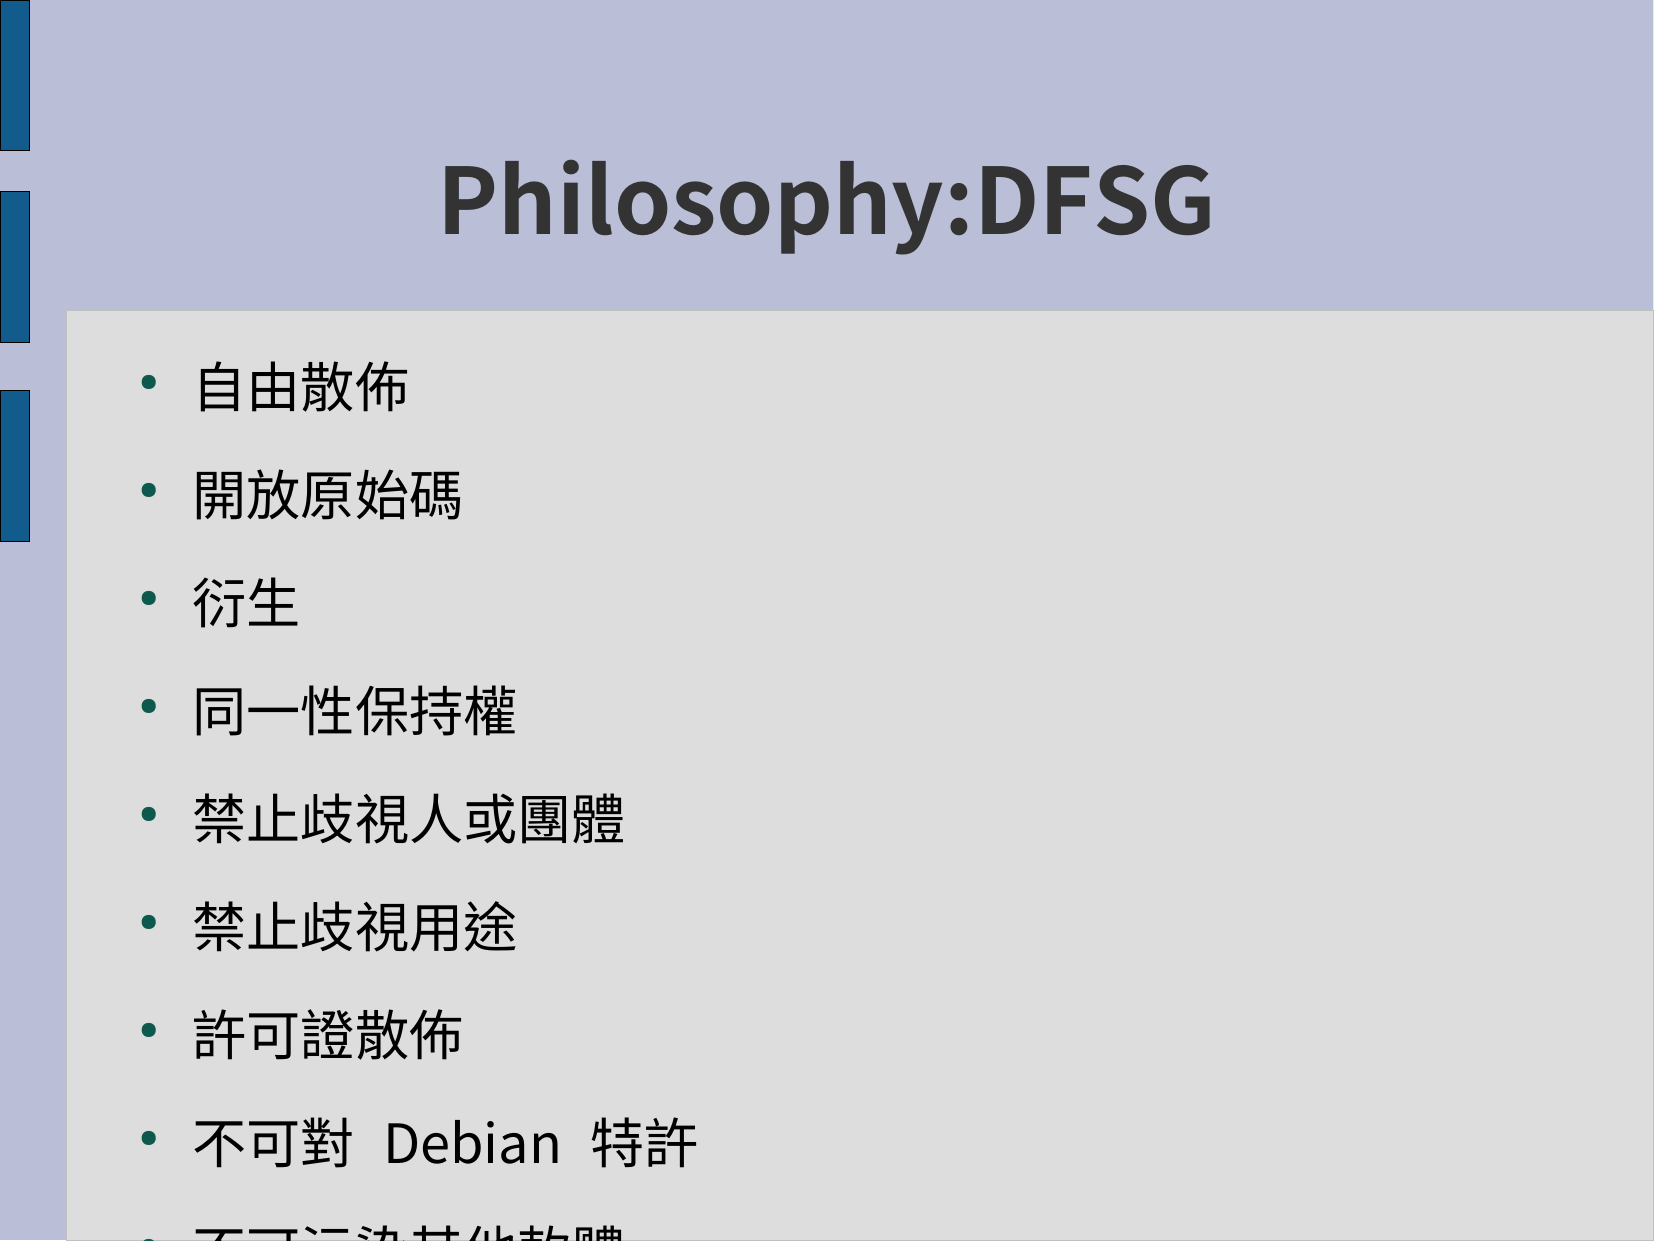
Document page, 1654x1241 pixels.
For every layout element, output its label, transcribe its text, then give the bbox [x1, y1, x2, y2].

list 自由散佈 開放原始碼 衍生 同一性保持權 禁止歧視人或團體 禁止歧視用途 許可證散佈 不可對 Debian 特許 不可污染其他軟體 範例: GPL, BSD, Artistic [121, 344, 1534, 1181]
title Philosophy:DFSG [121, 91, 1534, 299]
